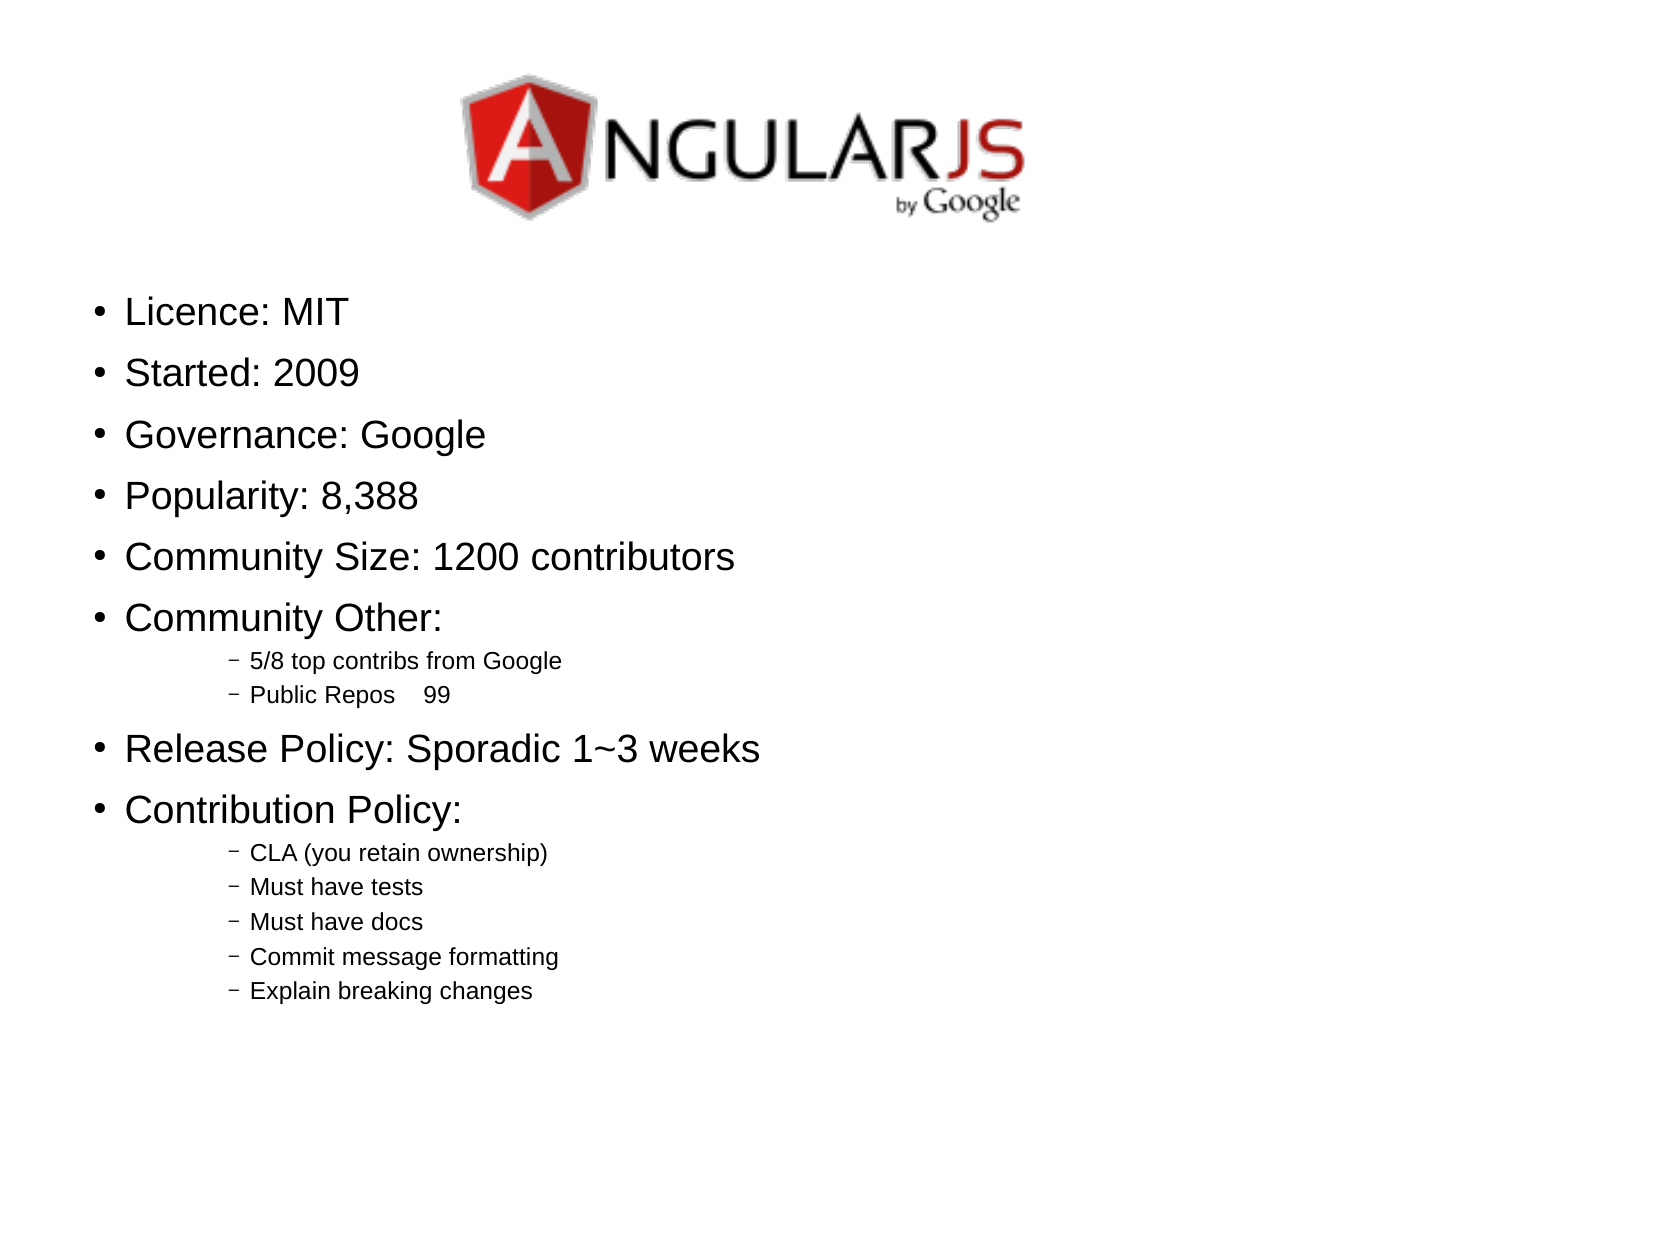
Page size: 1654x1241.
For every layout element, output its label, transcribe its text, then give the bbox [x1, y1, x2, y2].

list Licence: MIT Started: 2009 Governance: Google Popularity: 8,388 Community Size: 1200 contributors Community Other: 5/8 top contribs from Google Public Repos 99 Release Policy: Sporadic 1~3 weeks Contribution Policy: CLA (you retain ownership) Must have tests Must have docs Commit message formatting Explain breaking changes [82, 290, 1571, 1010]
picture [459, 72, 1027, 225]
